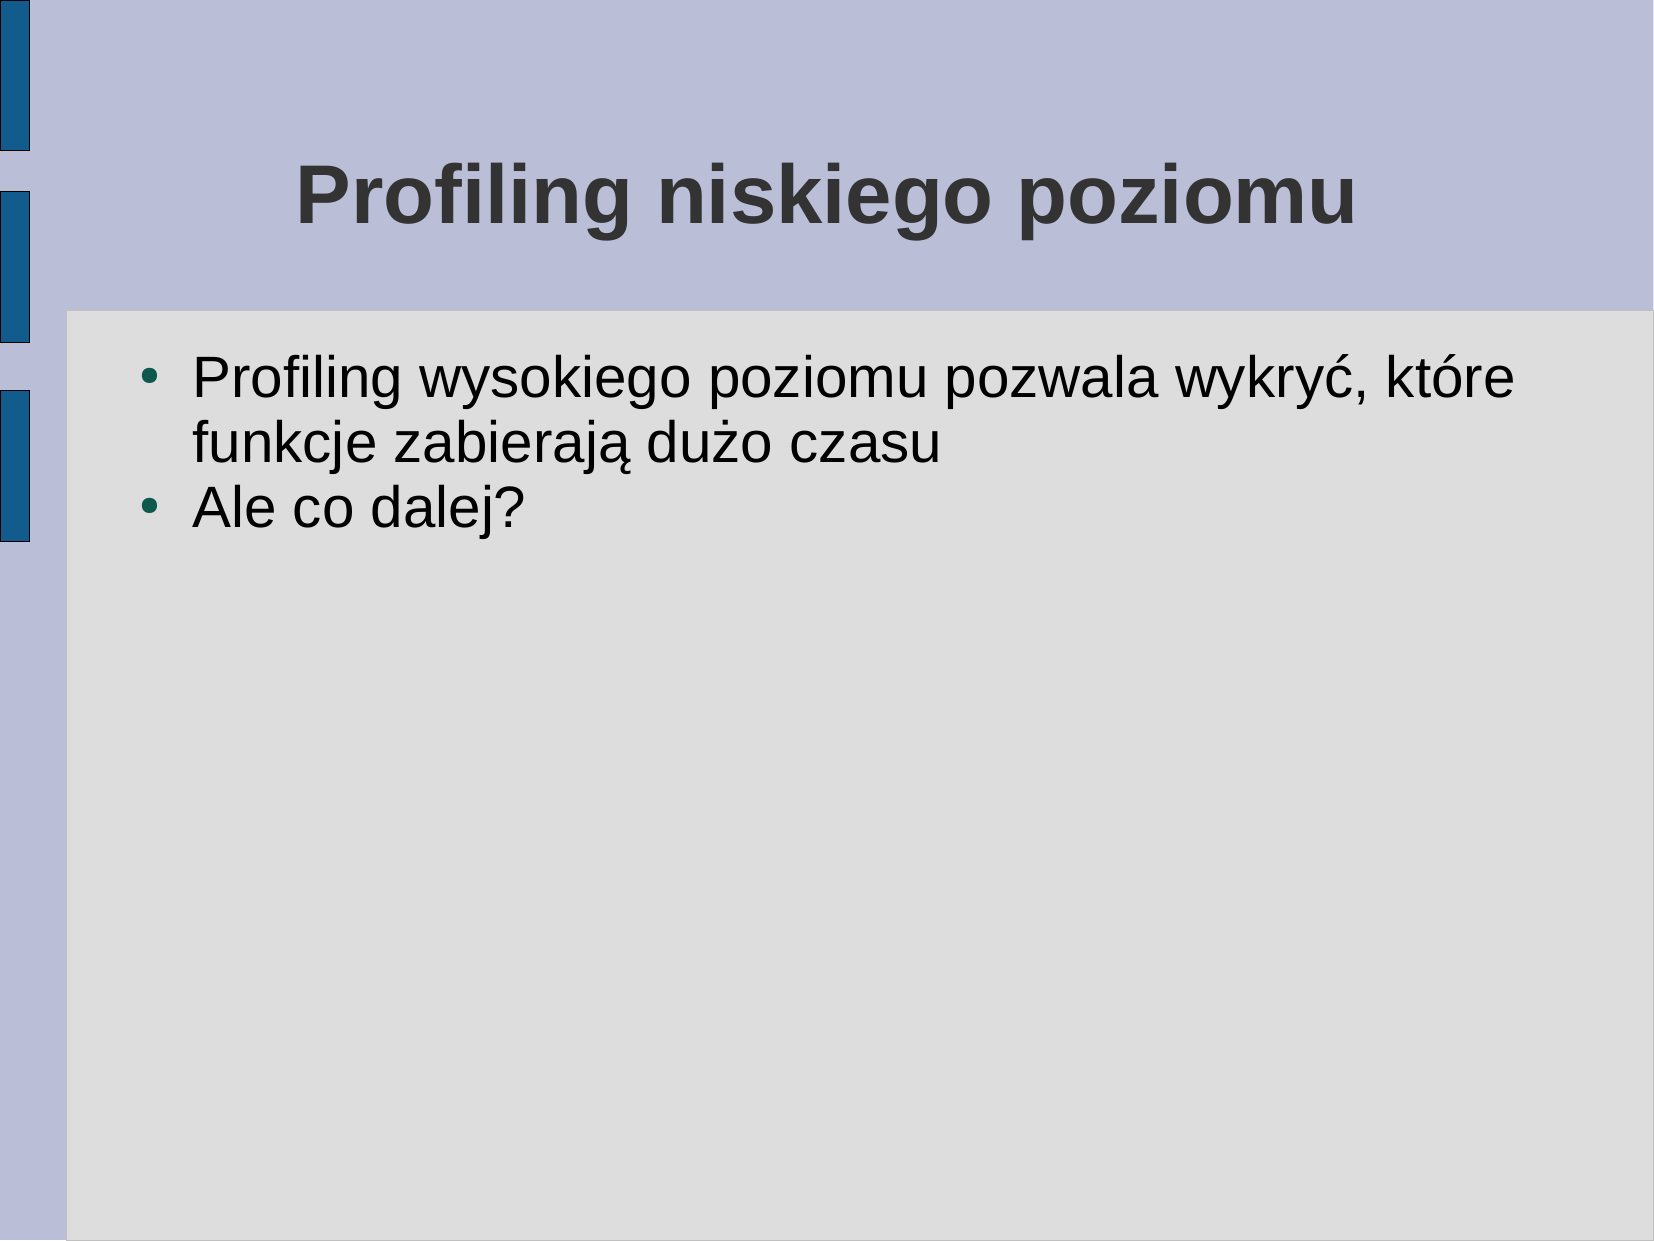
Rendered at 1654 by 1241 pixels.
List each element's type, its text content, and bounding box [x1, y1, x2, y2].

title Profiling niskiego poziomu [121, 91, 1534, 299]
list Profiling wysokiego poziomu pozwala wykryć, które funkcje zabierają dużo czasu Ale co dalej? [121, 344, 1534, 1127]
